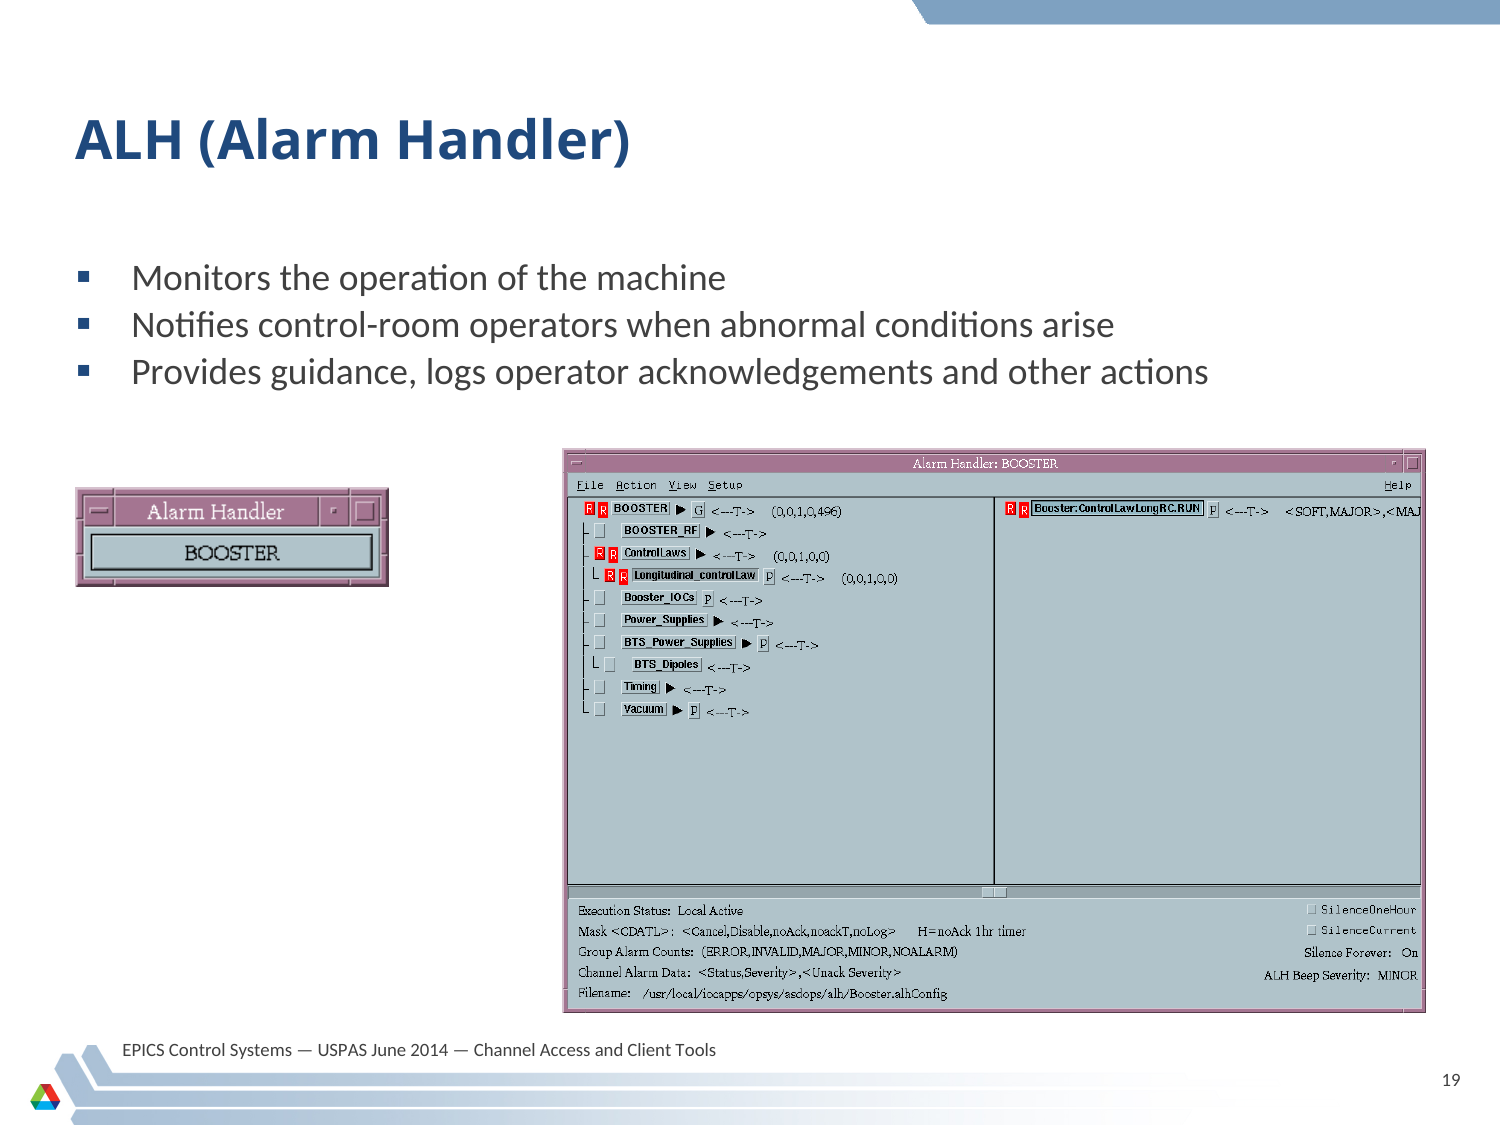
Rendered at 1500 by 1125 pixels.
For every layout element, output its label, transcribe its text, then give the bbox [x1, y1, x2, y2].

picture [0, 0, 1500, 26]
list Monitors the operation of the machine Notifies control-room operators when abnormal conditions arise Provides guidance, logs operator acknowledgements and other actions [75, 262, 1426, 916]
title ALH (Alarm Handler) [75, 45, 1426, 233]
picture [0, 1037, 1500, 1125]
picture [562, 448, 1426, 1013]
picture [75, 487, 389, 587]
